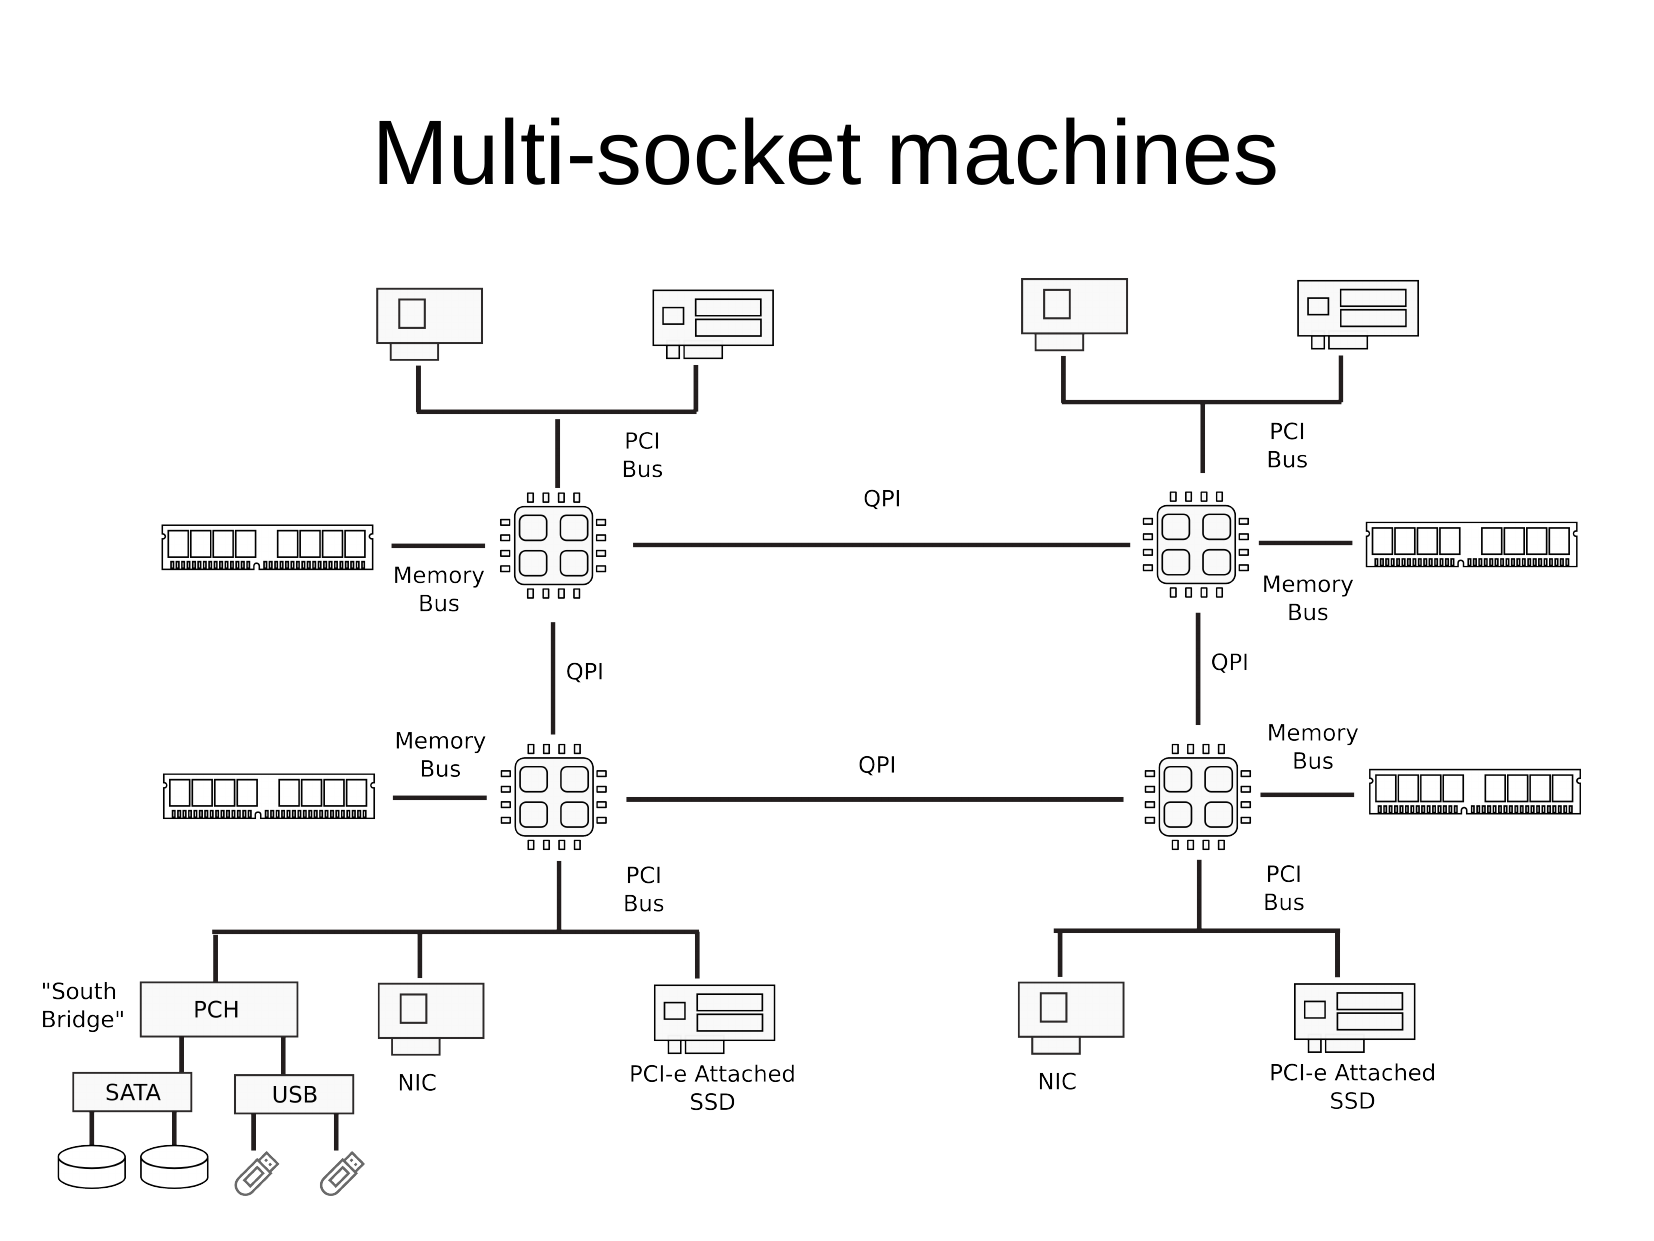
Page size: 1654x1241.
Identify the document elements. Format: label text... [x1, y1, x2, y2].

picture [43, 278, 1581, 1197]
title Multi-socket machines [82, 49, 1571, 257]
